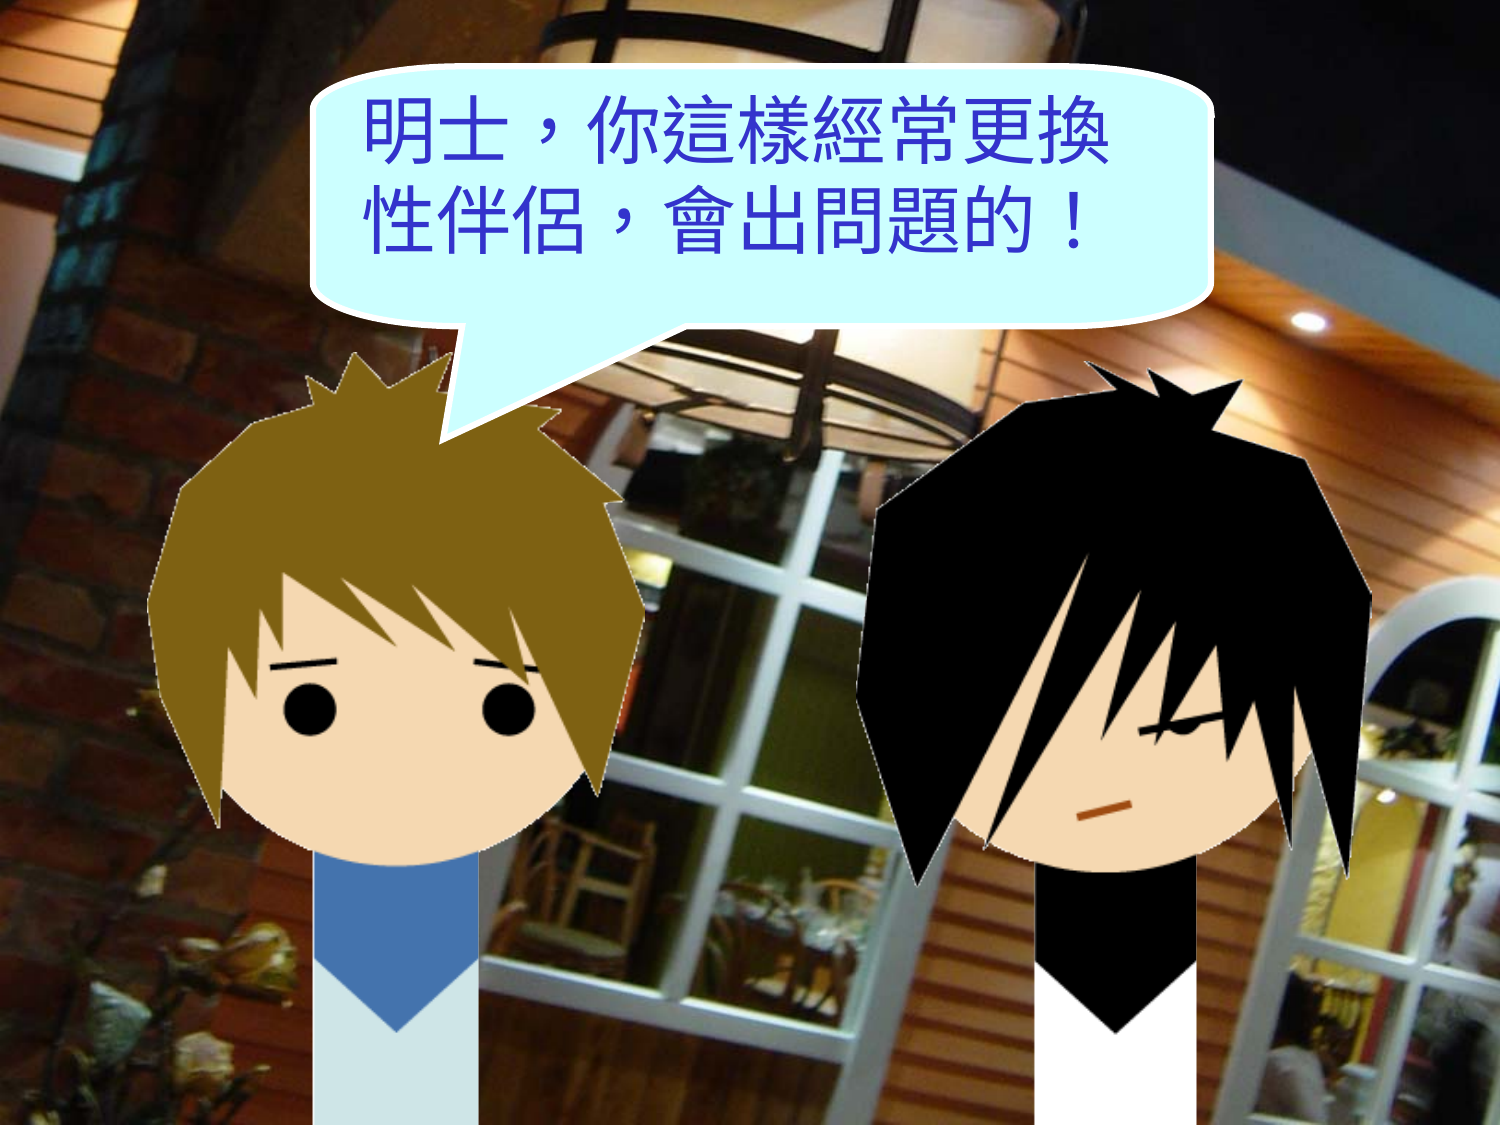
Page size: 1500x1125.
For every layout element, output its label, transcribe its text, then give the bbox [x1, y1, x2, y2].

picture [0, 0, 1500, 1125]
text_box 明士，你這樣經常更換性伴侶，會出問題的！ [312, 66, 1211, 440]
